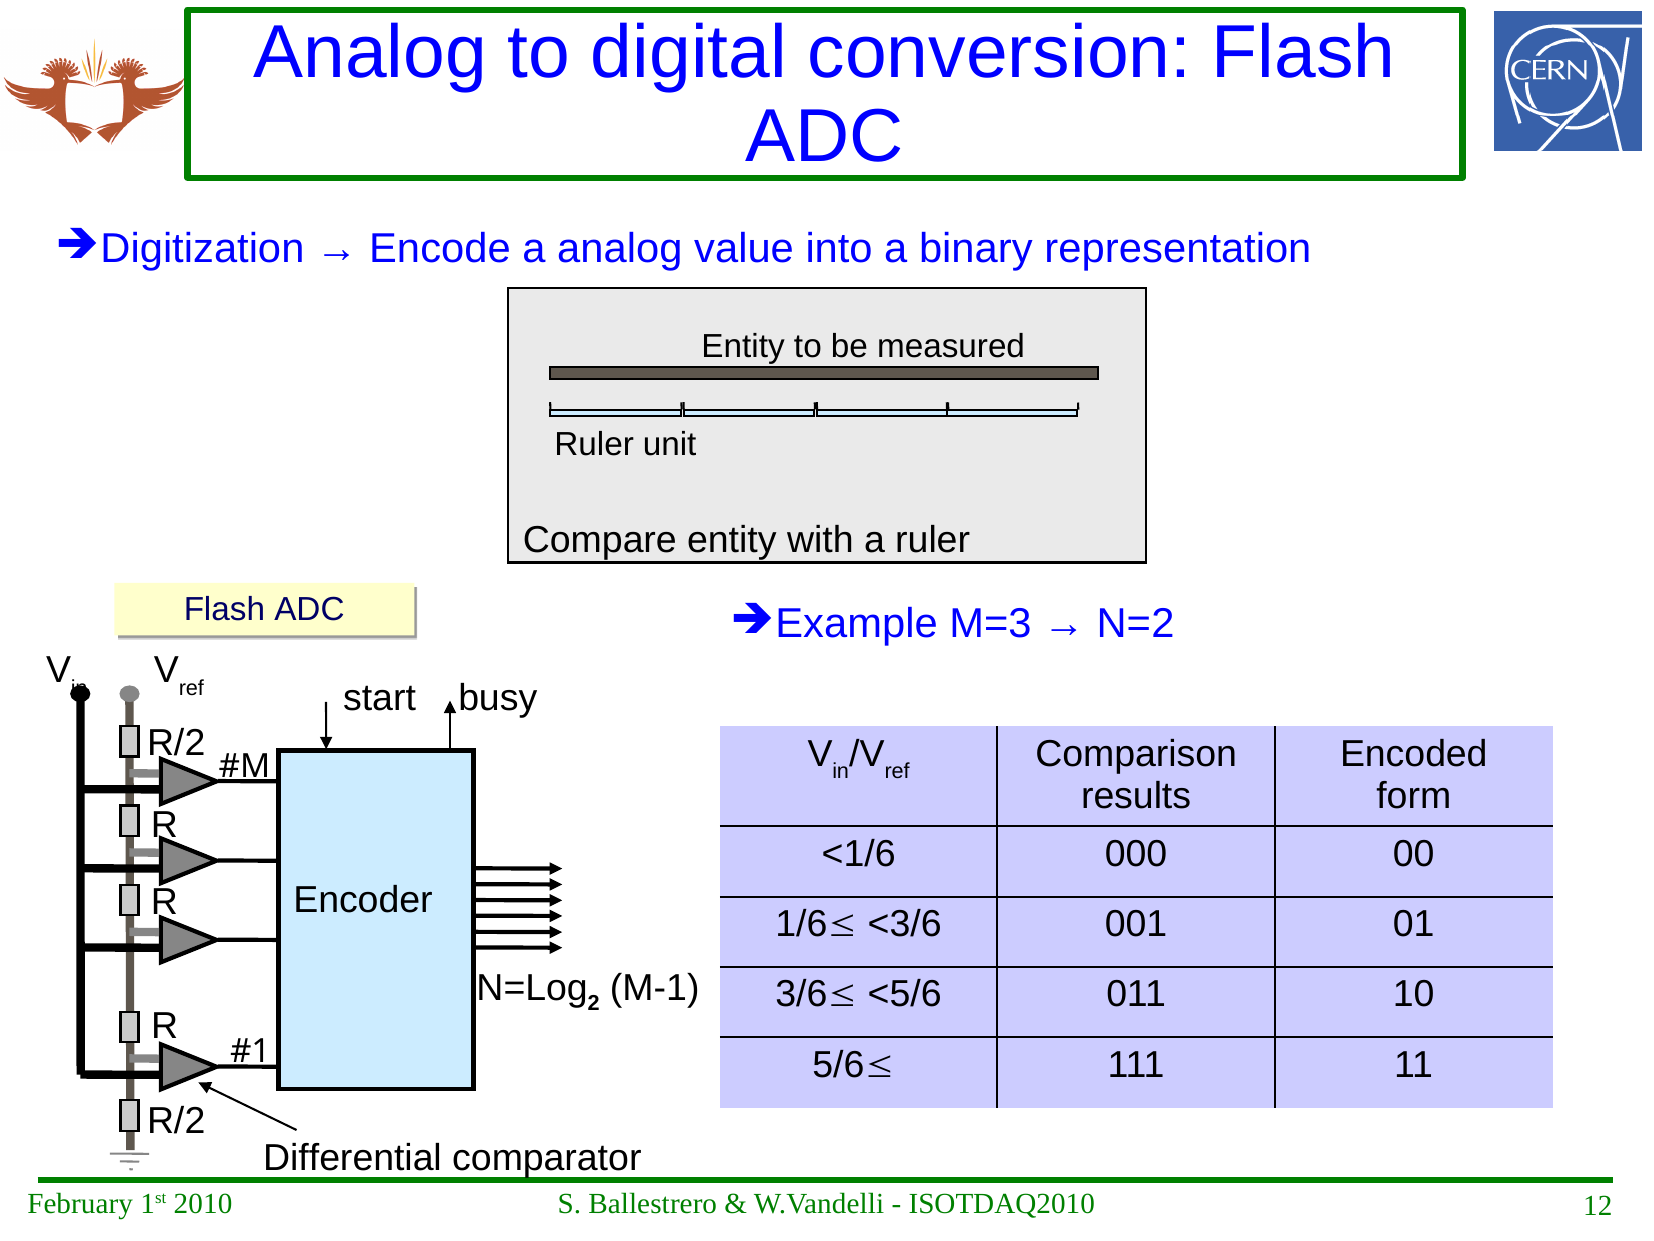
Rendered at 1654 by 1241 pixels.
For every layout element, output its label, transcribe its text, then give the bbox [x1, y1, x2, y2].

table_cell <1/6 [720, 827, 996, 896]
table_cell 10 [1276, 968, 1553, 1036]
table_cell 5/6≤ [720, 1038, 996, 1108]
title Analog to digital conversion: Flash ADC [187, 9, 1463, 178]
table_header Encoded form [1276, 726, 1553, 825]
text_box [160, 851, 217, 870]
text_box Compare entity with a ruler [508, 287, 1146, 563]
table_header Comparison results [998, 726, 1274, 825]
text_box Vin [30, 637, 103, 707]
text_box [120, 726, 131, 757]
text_box [160, 771, 203, 792]
text_box [683, 409, 815, 416]
text_box R [135, 792, 194, 853]
text_box R/2 [131, 710, 221, 771]
table_cell 000 [998, 827, 1274, 896]
text_box [160, 1054, 214, 1088]
table_cell 1/6≤ <3/6 [720, 898, 996, 966]
text_box #M [203, 736, 286, 792]
text_box [550, 366, 1098, 379]
table_cell 00 [1276, 827, 1553, 896]
text_box [120, 686, 139, 702]
text_box Vref [138, 637, 220, 707]
picture [1494, 11, 1642, 151]
table_header Vin/Vref [720, 726, 996, 825]
text_box Flash ADC [114, 582, 415, 636]
text_box start [328, 664, 432, 726]
text_box [120, 1100, 131, 1131]
text_box busy [443, 664, 553, 726]
table_cell 11 [1276, 1038, 1553, 1108]
table_cell 01 [1276, 898, 1553, 966]
table_cell 111 [998, 1038, 1274, 1108]
text_box [120, 805, 135, 836]
text_box Ruler unit [539, 414, 713, 470]
text_box R [135, 869, 194, 930]
text_box [120, 1011, 135, 1043]
text_box #1 [214, 1021, 286, 1077]
text_box [817, 409, 1078, 416]
table_cell 3/6≤ <5/6 [720, 968, 996, 1036]
text_box R [135, 993, 194, 1054]
text_box R/2 [131, 1088, 221, 1149]
list Digitization → Encode a analog value into a binary representation [37, 225, 1571, 301]
picture [0, 29, 184, 151]
list Example M=3 → N=2 [712, 600, 1613, 676]
table_cell 011 [998, 968, 1274, 1036]
text_box [550, 409, 681, 416]
text_box R/2 [190, 737, 203, 752]
text_box Entity to be measured [686, 316, 1041, 366]
text_box [160, 930, 217, 963]
text_box N=Log2 (M-1) [461, 955, 715, 1023]
text_box [120, 884, 135, 916]
text_box Encoder [278, 750, 474, 1090]
text_box Differential comparator [247, 1125, 657, 1186]
table_cell 001 [998, 898, 1274, 966]
